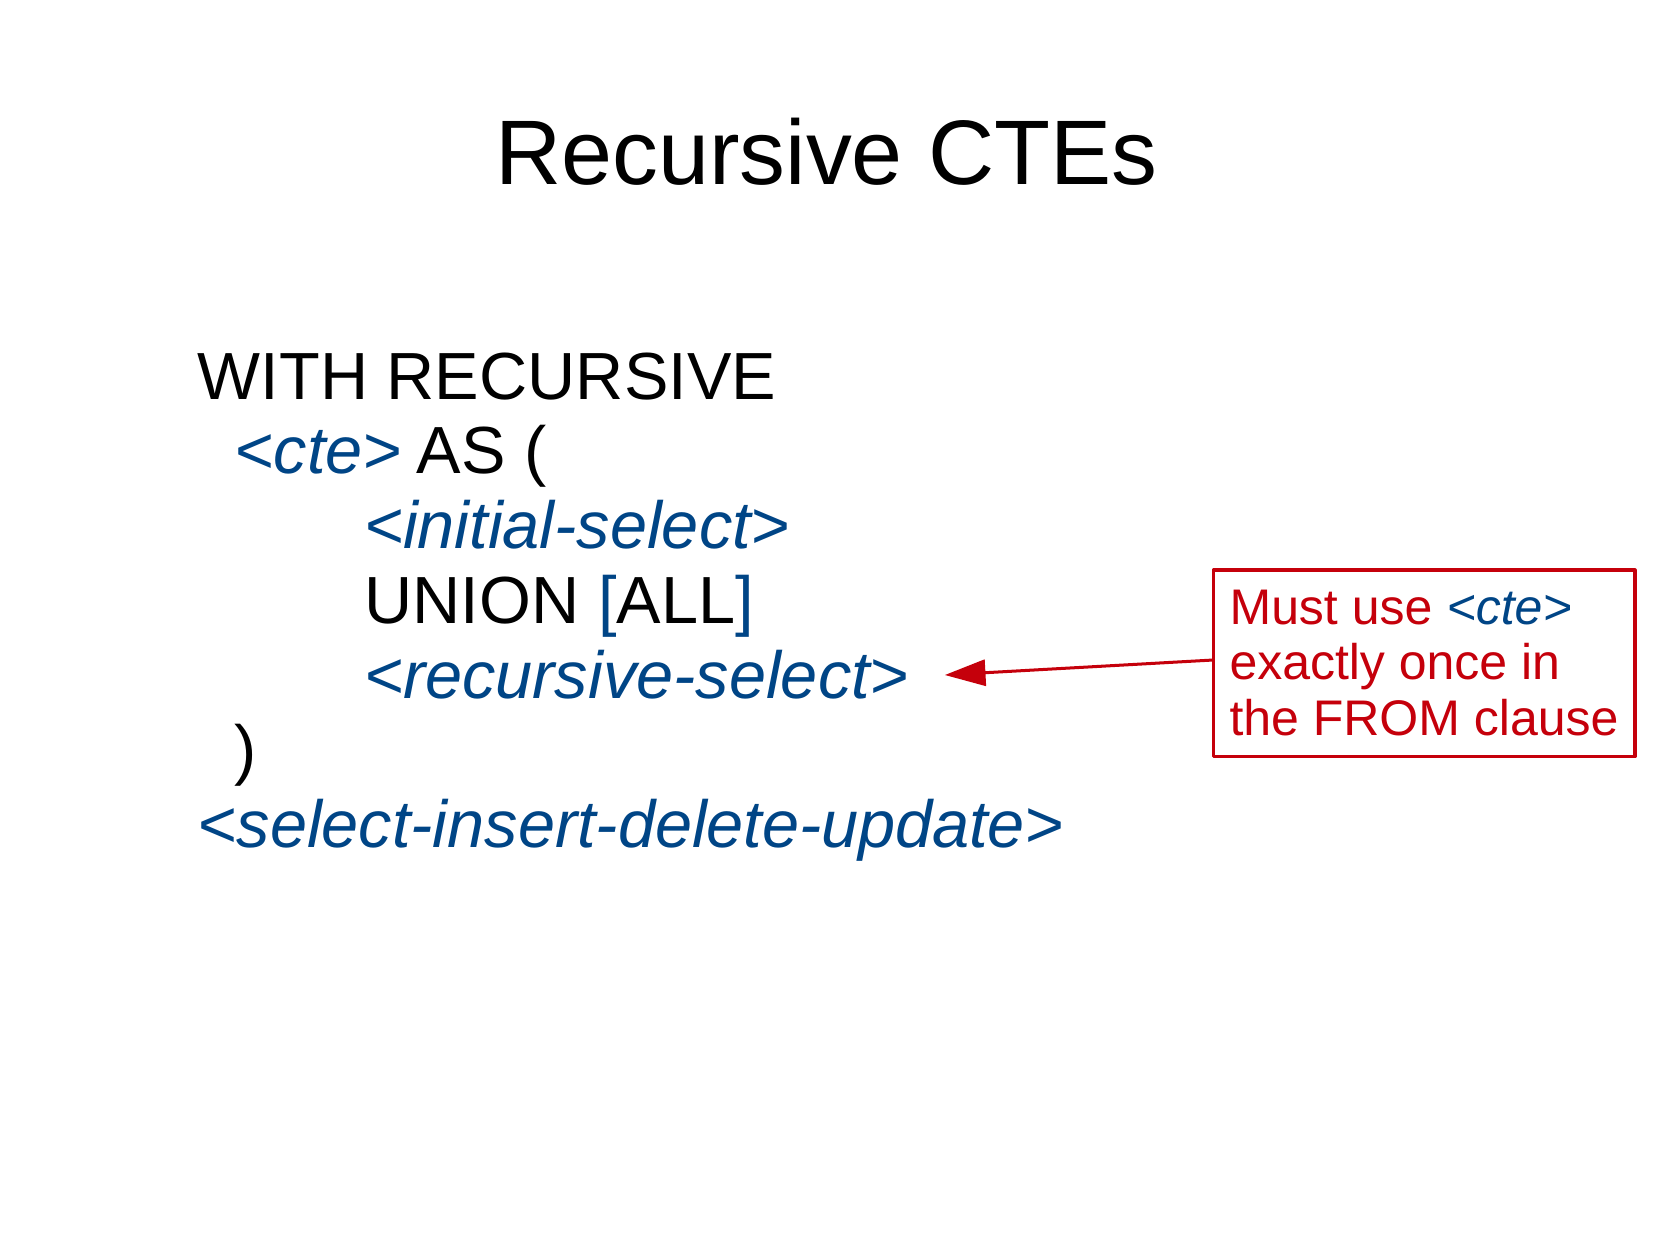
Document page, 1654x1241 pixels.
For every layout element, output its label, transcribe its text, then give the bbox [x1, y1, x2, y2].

title Recursive CTEs [82, 49, 1571, 257]
text_box WITH RECURSIVE <cte> AS ( <initial-select> UNION [ALL] <recursive-select> ) <select-insert-delete-update> [183, 331, 1083, 870]
text_box Must use <cte> exactly once in the FROM clause [1213, 570, 1636, 757]
